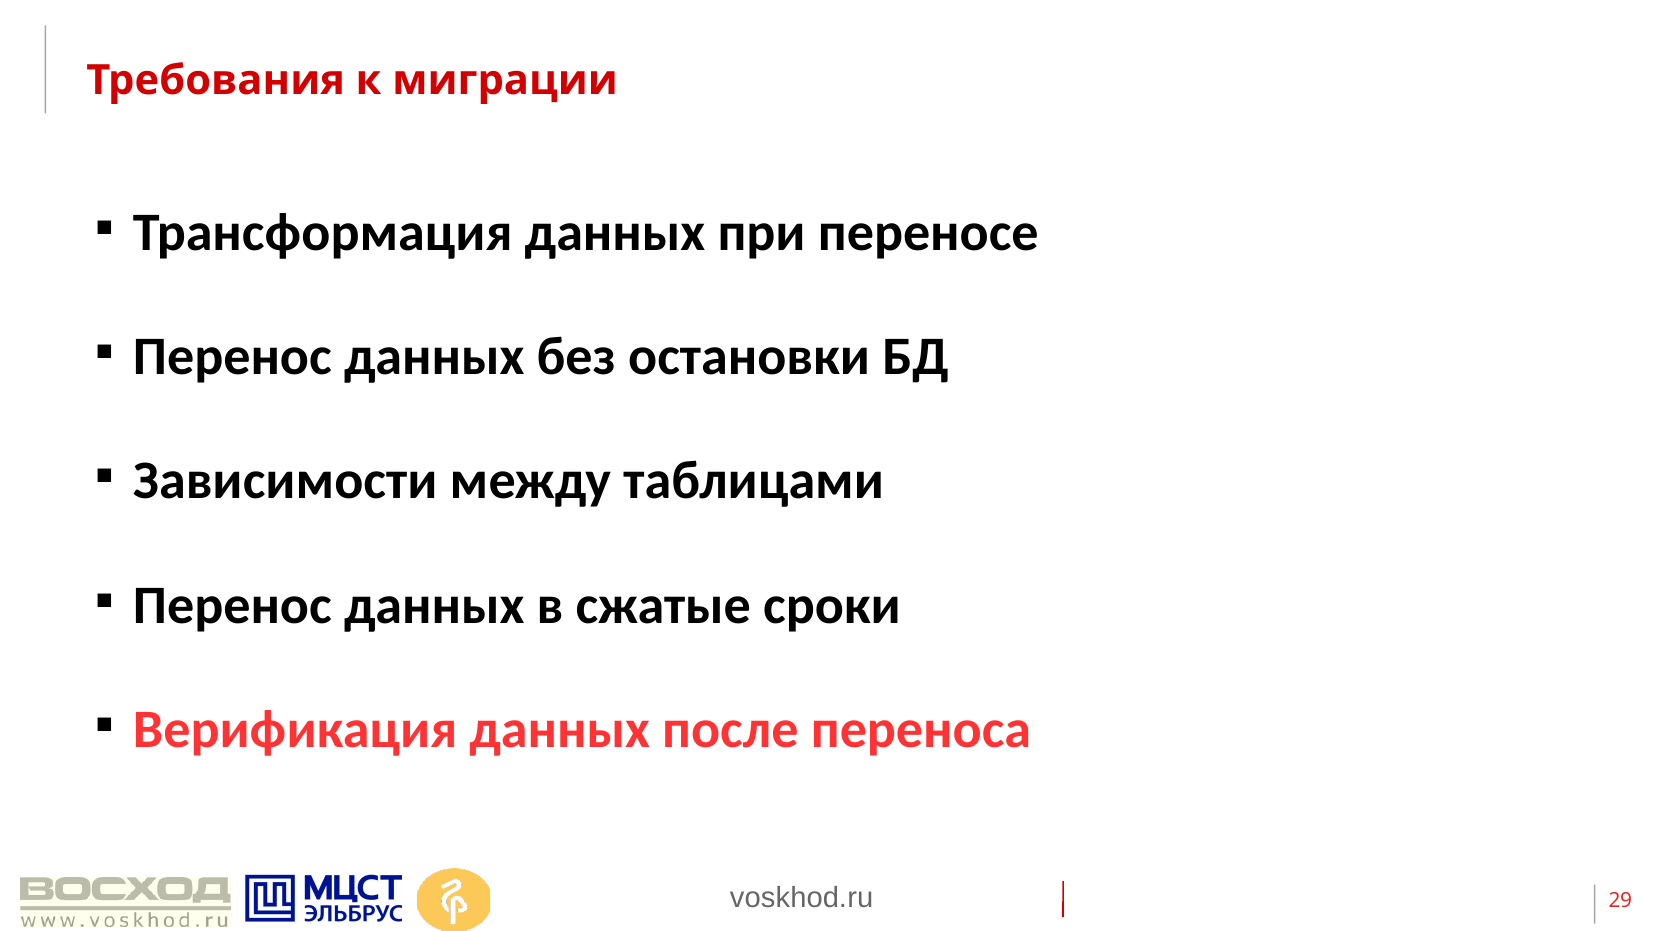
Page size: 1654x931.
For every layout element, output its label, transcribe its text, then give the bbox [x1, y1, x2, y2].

title Требования к миграции [71, 45, 1619, 133]
slide_number <number> [1267, 884, 1647, 918]
text_box Трансформация данных при переносе Перенос данных без остановки БД Зависимости между таблицами Перенос данных в сжатые сроки Верификация данных после переноса [82, 188, 1465, 792]
picture [416, 868, 491, 931]
picture [242, 874, 402, 922]
picture [20, 877, 231, 927]
